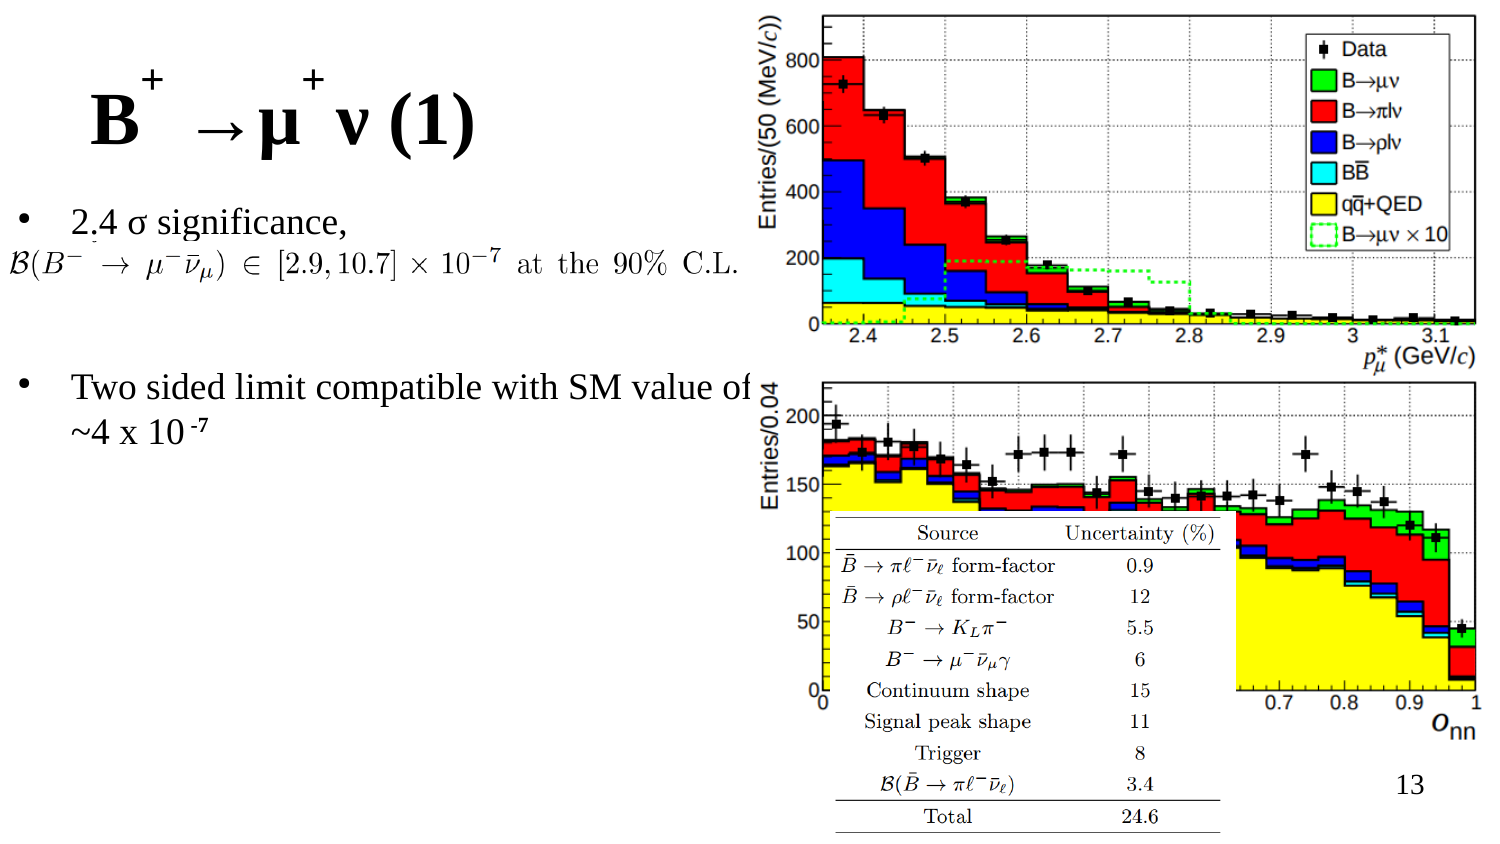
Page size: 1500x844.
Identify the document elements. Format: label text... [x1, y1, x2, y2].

title B+ →μ+ ν (1) [75, 33, 750, 175]
picture [750, 0, 1500, 844]
list 2.4 σ significance, Two sided limit compatible with SM value of ~4 x 10 -7 [0, 197, 750, 687]
picture [5, 241, 741, 285]
